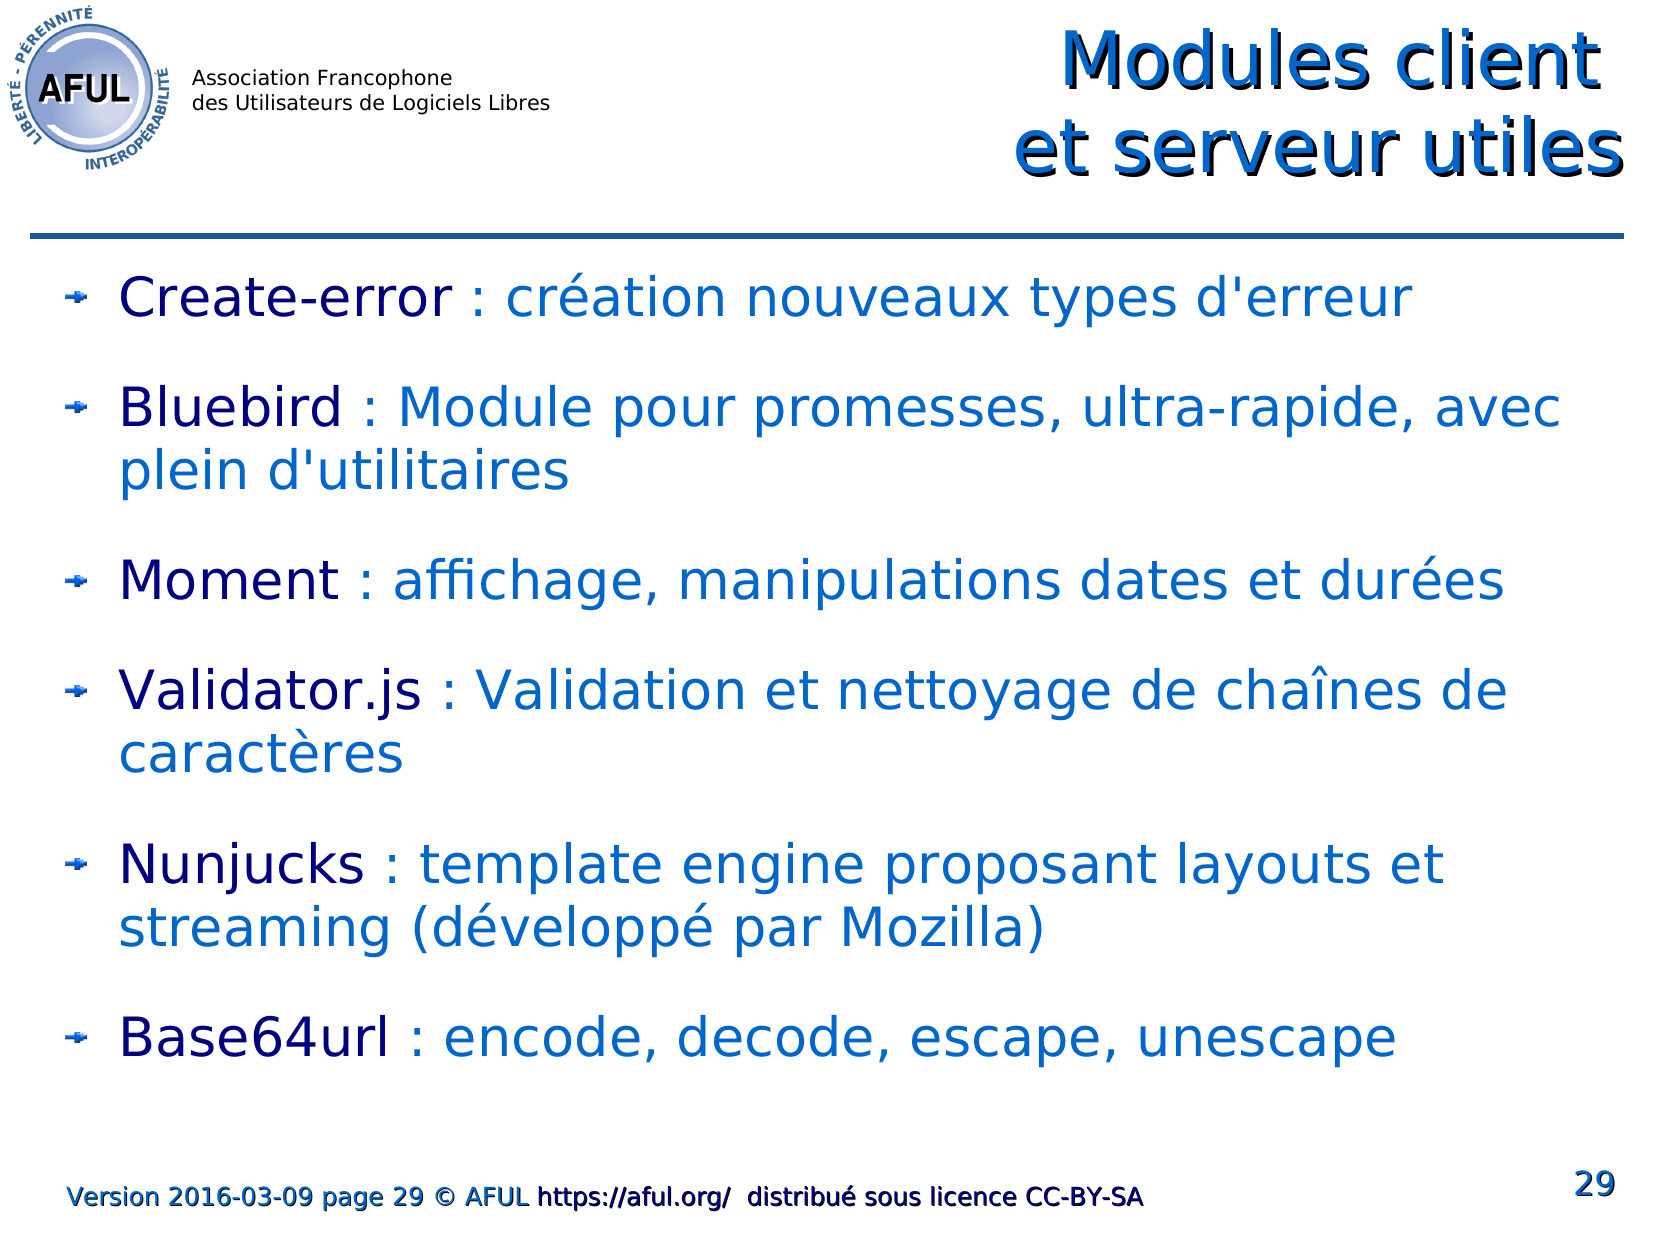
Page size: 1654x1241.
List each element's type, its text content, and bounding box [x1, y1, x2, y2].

picture [0, 0, 178, 178]
title Modules client et serveur utiles [501, 0, 1625, 207]
list Create-error : création nouveaux types d'erreur Bluebird : Module pour promesses, ultra-rapide, avec plein d'utilitaires Moment : affichage, manipulations dates et durées Validator.js : Validation et nettoyage de chaînes de caractères Nunjucks : template engine proposant layouts et streaming (développé par Mozilla) Base64url : encode, decode, escape, unescape [47, 265, 1595, 1211]
